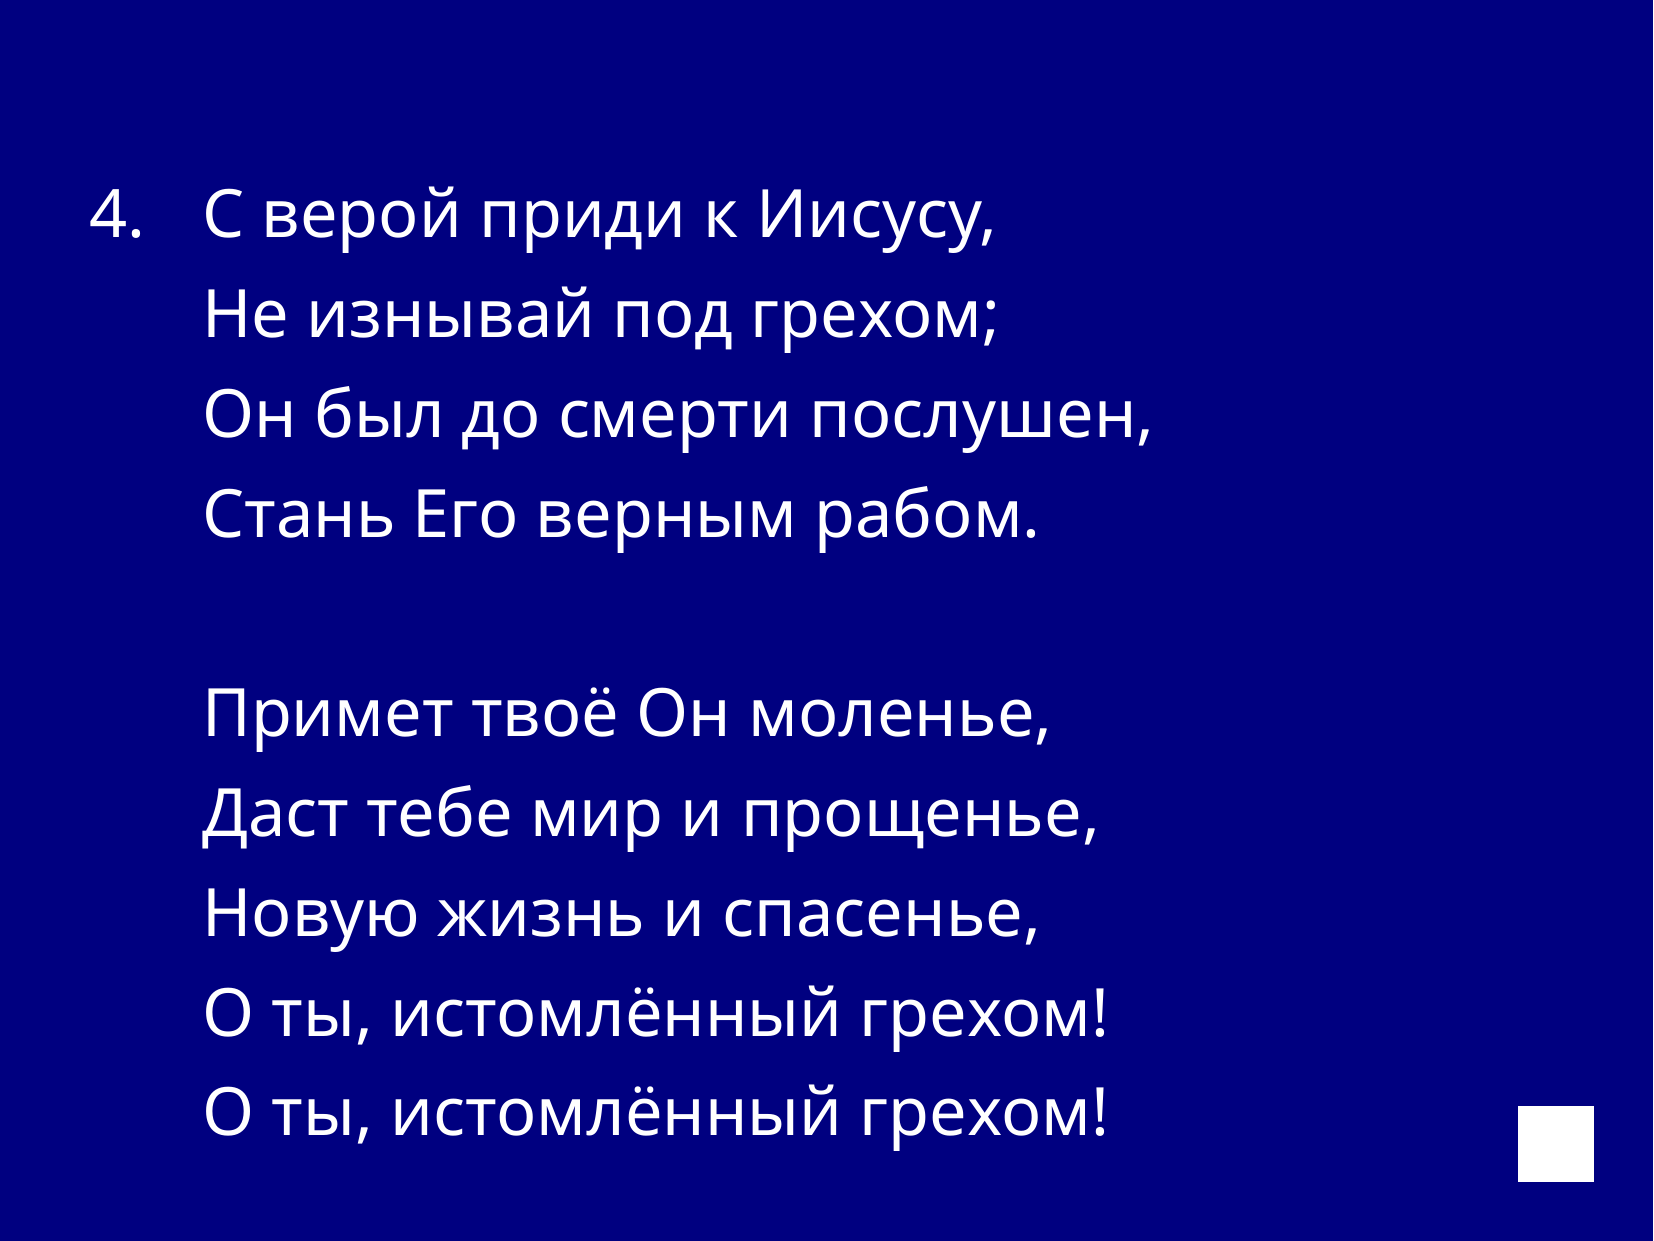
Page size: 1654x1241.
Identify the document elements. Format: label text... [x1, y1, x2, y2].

text_box 4. С верой приди к Иисусу, Не изнывай под грехом; Он был до смерти послушен, Стань Его верным рабом. Примет твоё Он моленье, Даст тебе мир и прощенье, Новую жизнь и спасенье, О ты, истомлённый грехом! О ты, истомлённый грехом! [75, 150, 1576, 1163]
text_box [1518, 1106, 1594, 1182]
